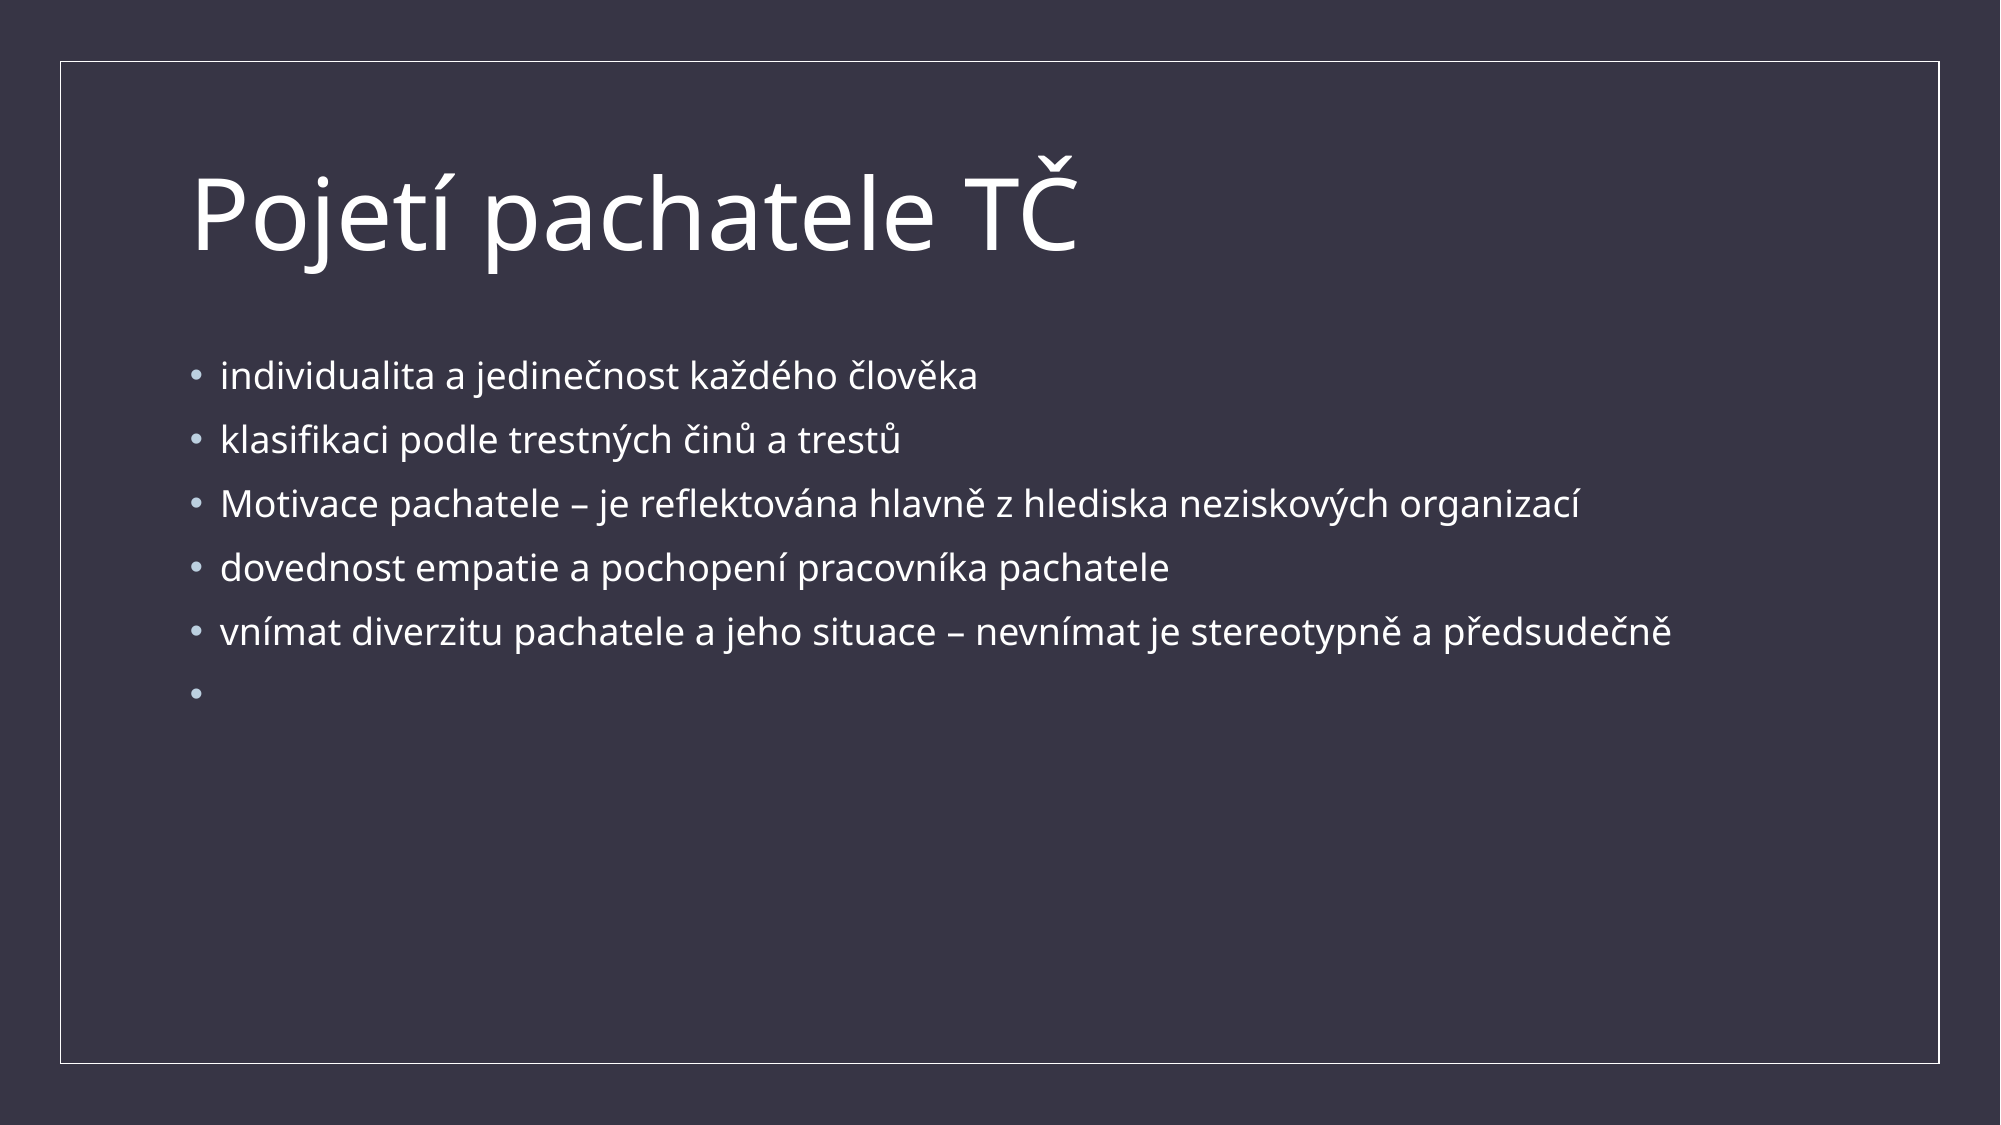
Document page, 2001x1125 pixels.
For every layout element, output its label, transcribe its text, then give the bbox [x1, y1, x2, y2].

list individualita a jedinečnost každého člověka klasifikaci podle trestných činů a trestů Motivace pachatele – je reflektována hlavně z hlediska neziskových organizací dovednost empatie a pochopení pracovníka pachatele vnímat diverzitu pachatele a jeho situace – nevnímat je stereotypně a předsudečně [174, 345, 1825, 991]
title Pojetí pachatele TČ [174, 105, 1825, 331]
